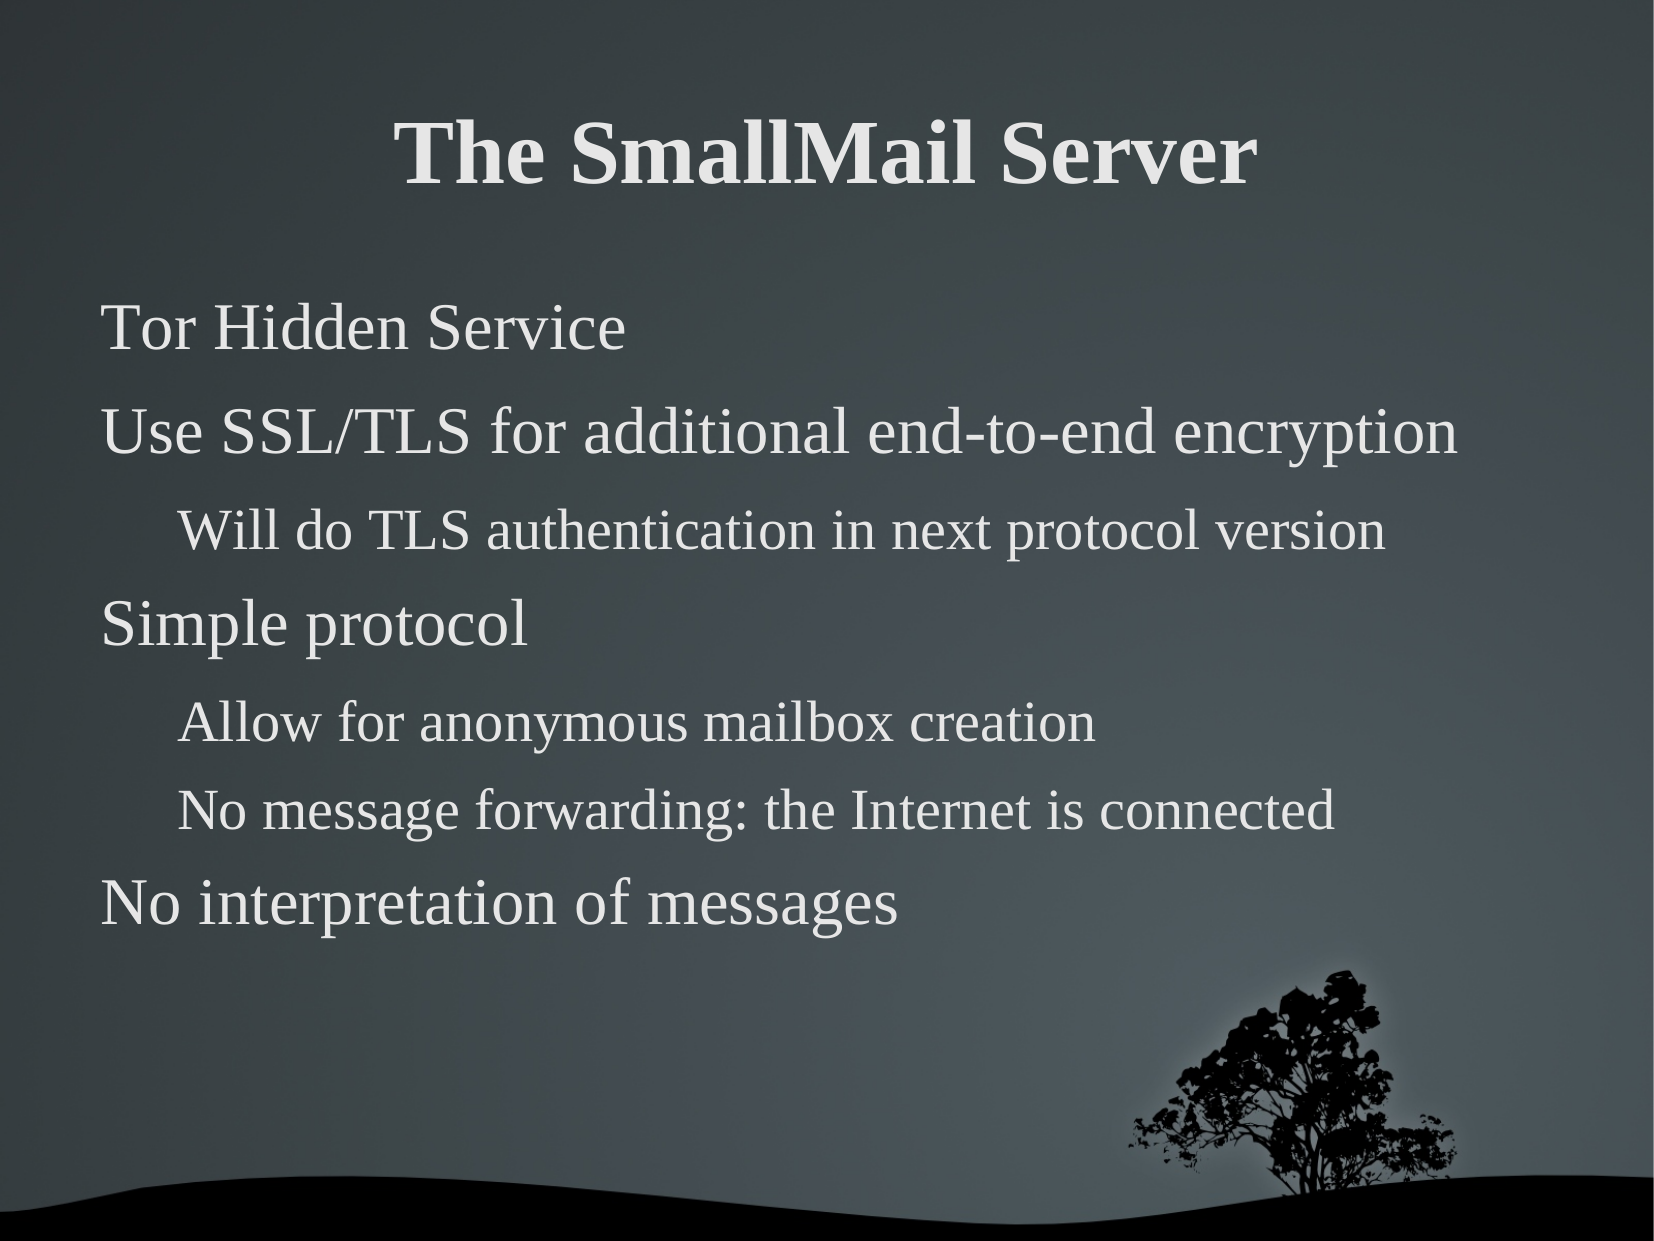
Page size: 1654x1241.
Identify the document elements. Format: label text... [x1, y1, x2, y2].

picture [0, 0, 1654, 1241]
list Tor Hidden Service Use SSL/TLS for additional end-to-end encryption Will do TLS authentication in next protocol version Simple protocol Allow for anonymous mailbox creation No message forwarding: the Internet is connected No interpretation of messages [82, 290, 1571, 1094]
title The SmallMail Server [82, 56, 1571, 250]
